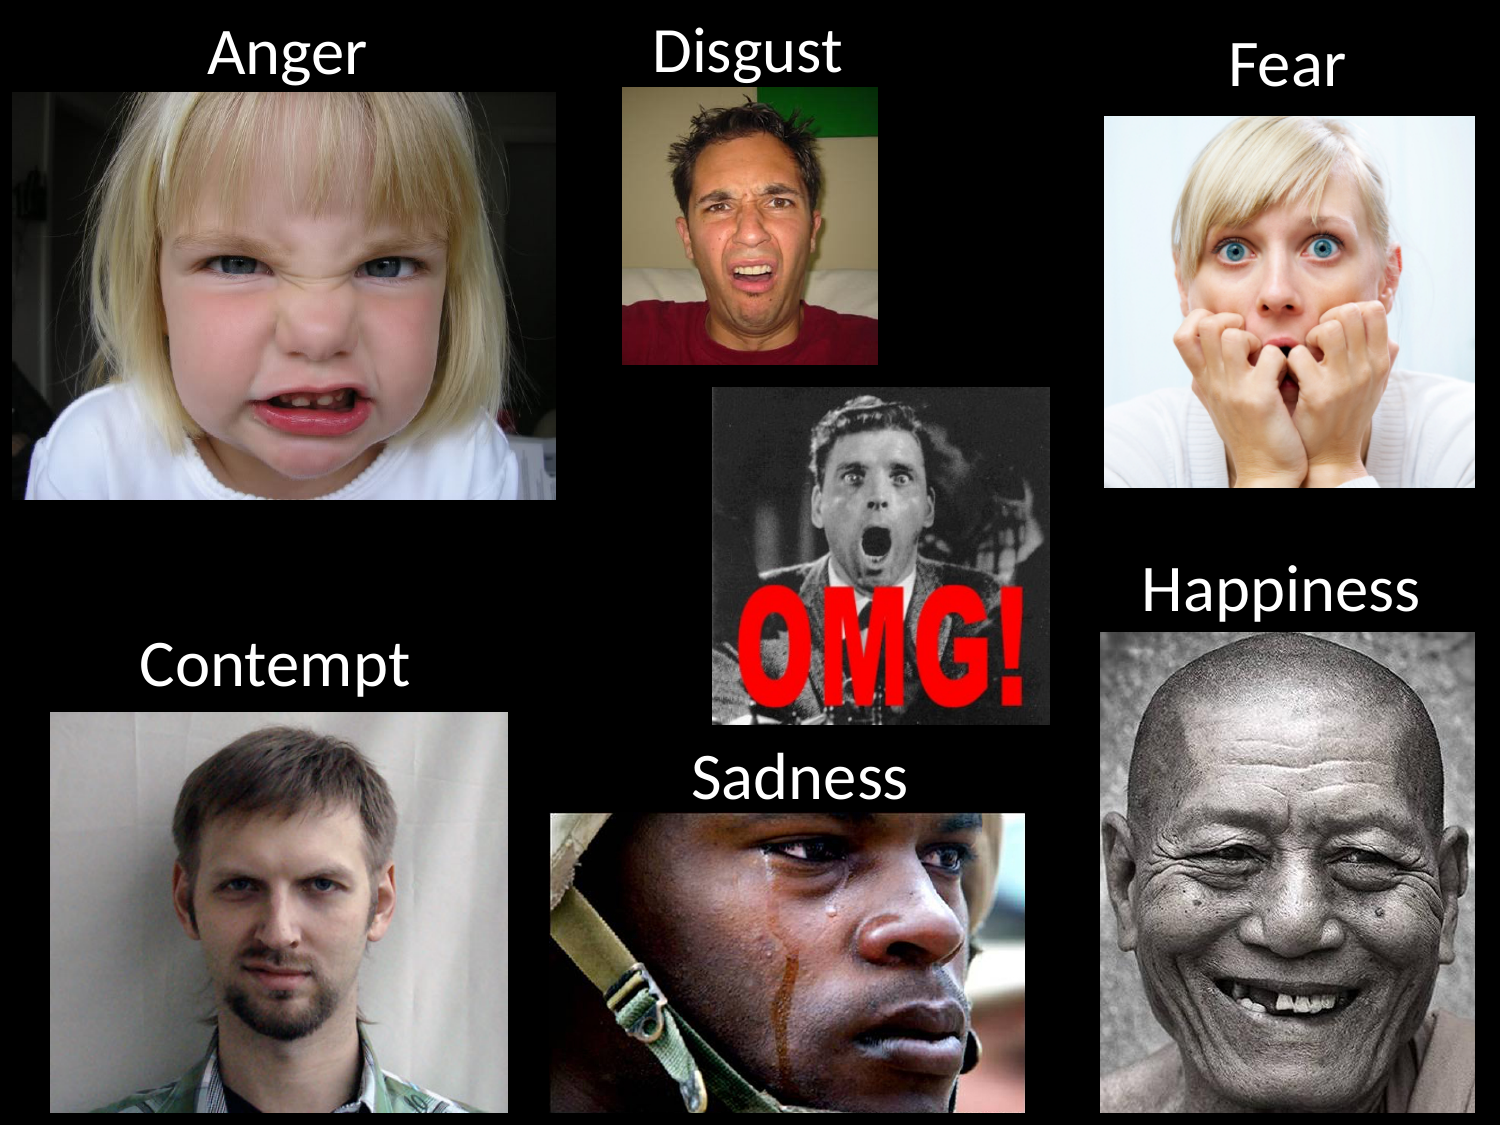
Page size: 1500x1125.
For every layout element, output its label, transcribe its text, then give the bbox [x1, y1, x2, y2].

picture [12, 92, 556, 500]
text_box Happiness [1099, 537, 1463, 650]
picture [622, 87, 878, 365]
text_box Fear [1112, 12, 1463, 113]
text_box Disgust [637, 0, 863, 113]
list Contempt [99, 612, 450, 713]
picture [549, 812, 1025, 1113]
picture [50, 712, 508, 1113]
text_box Anger [112, 0, 463, 100]
picture [712, 387, 1050, 725]
picture [1104, 116, 1475, 488]
picture [1100, 632, 1475, 1113]
text_box Sadness [624, 725, 975, 825]
